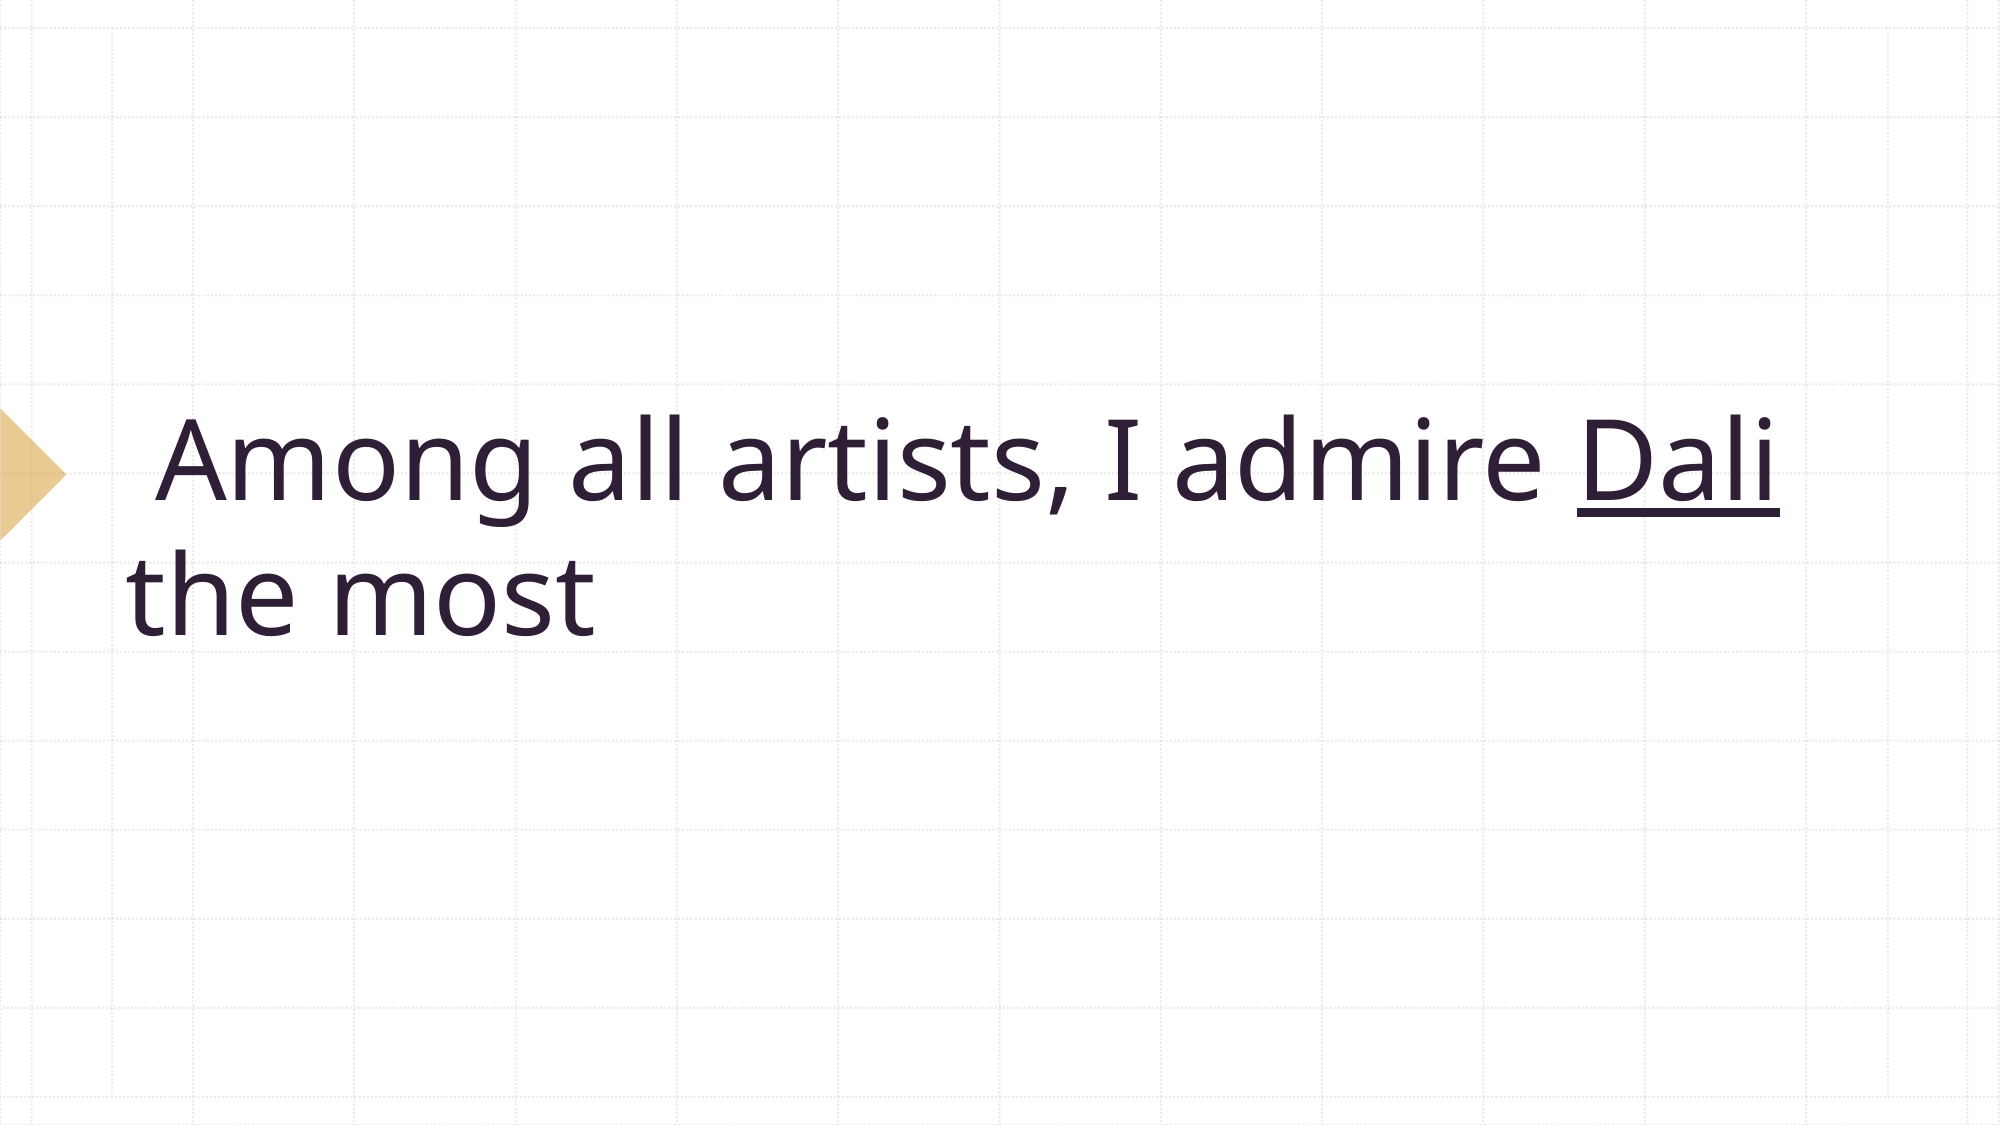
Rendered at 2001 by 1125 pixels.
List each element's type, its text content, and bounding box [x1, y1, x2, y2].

title Among all artists, I admire Dali the most [110, 342, 1949, 666]
